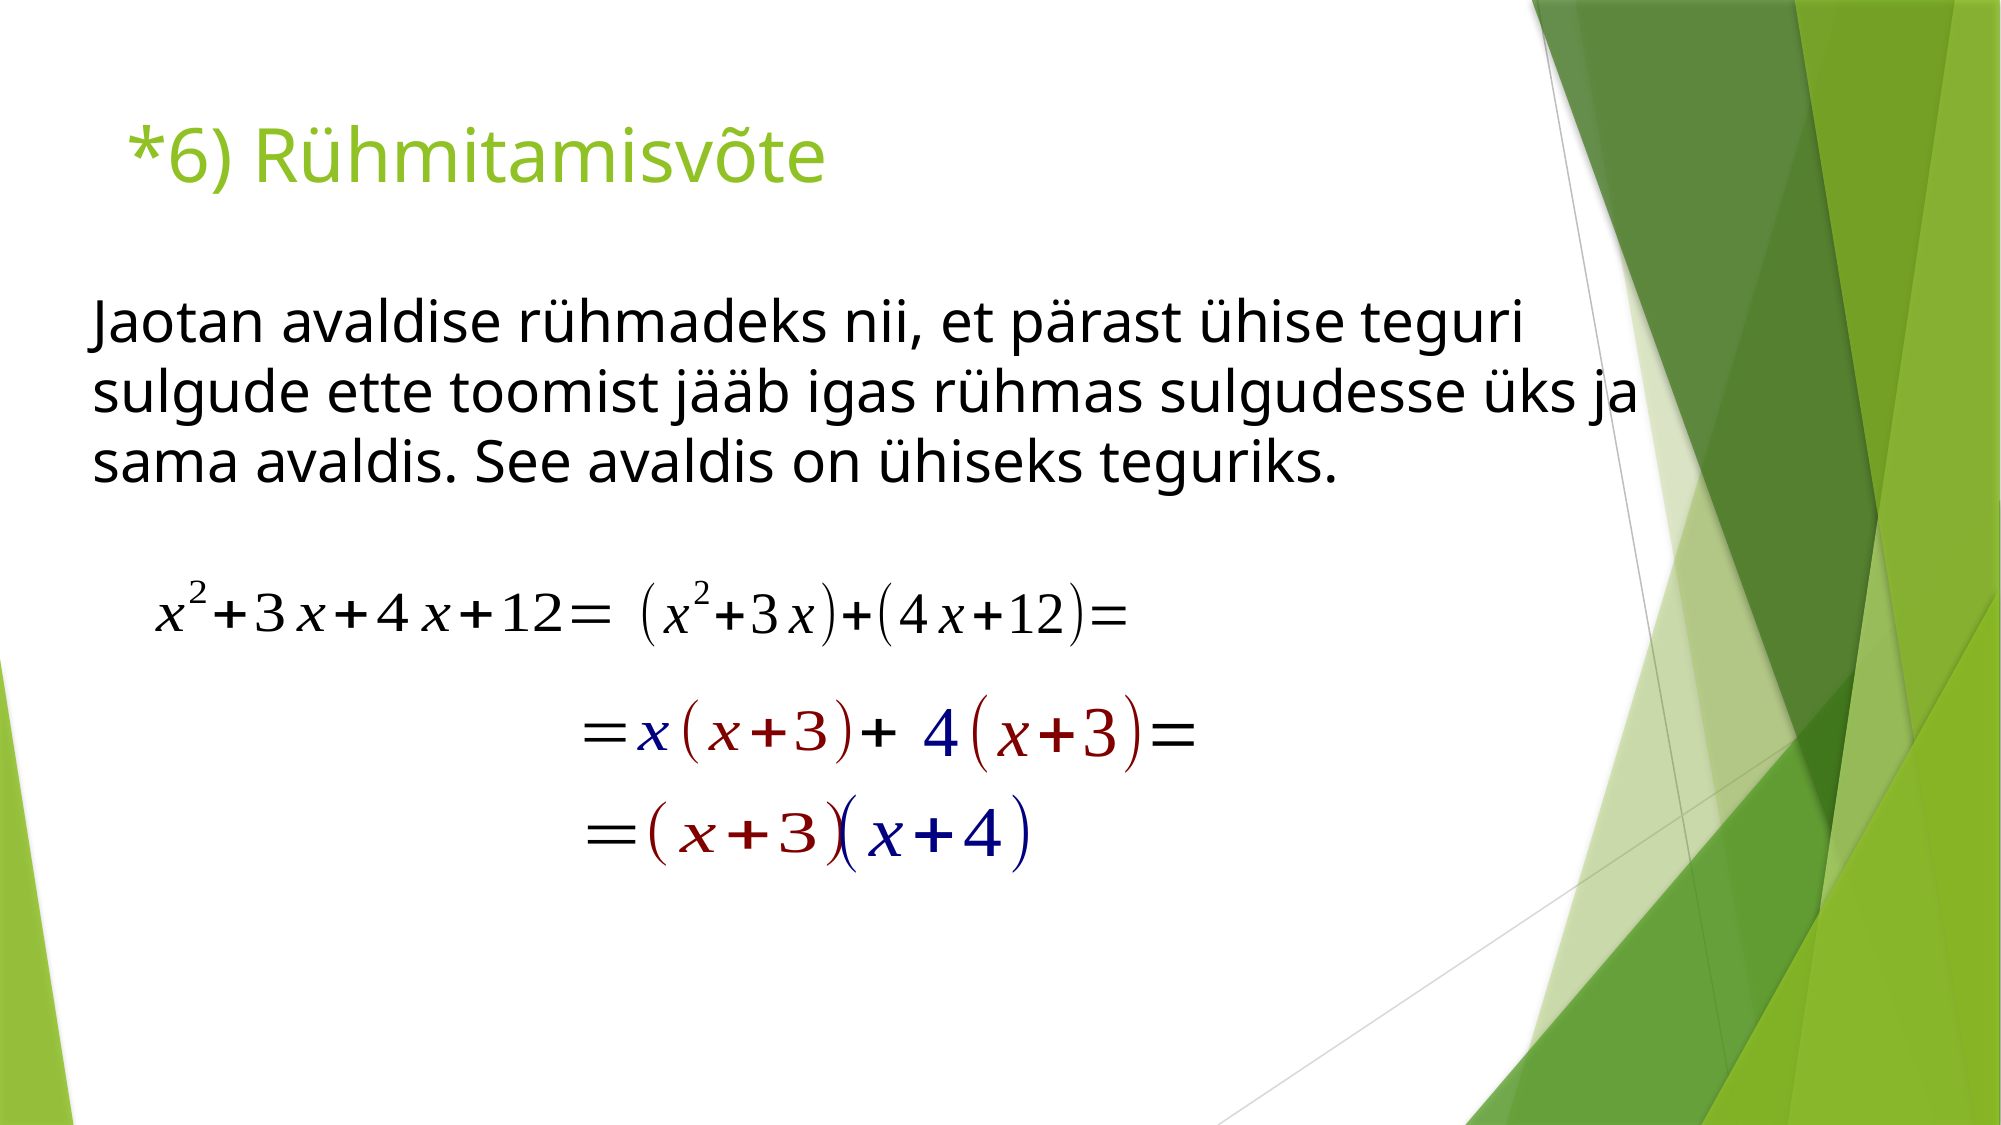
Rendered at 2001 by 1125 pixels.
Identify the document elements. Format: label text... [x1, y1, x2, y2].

title *6) Rühmitamisvõte [111, 99, 1522, 276]
chart [561, 791, 1043, 877]
chart [633, 573, 1140, 651]
chart [914, 690, 1211, 777]
text_box Jaotan avaldise rühmadeks nii, et pärast ühise teguri sulgude ette toomist jääb igas rühmas sulgudesse üks ja sama avaldis. See avaldis on ühiseks teguriks. [77, 276, 1671, 502]
chart [145, 573, 626, 644]
chart [561, 697, 911, 768]
